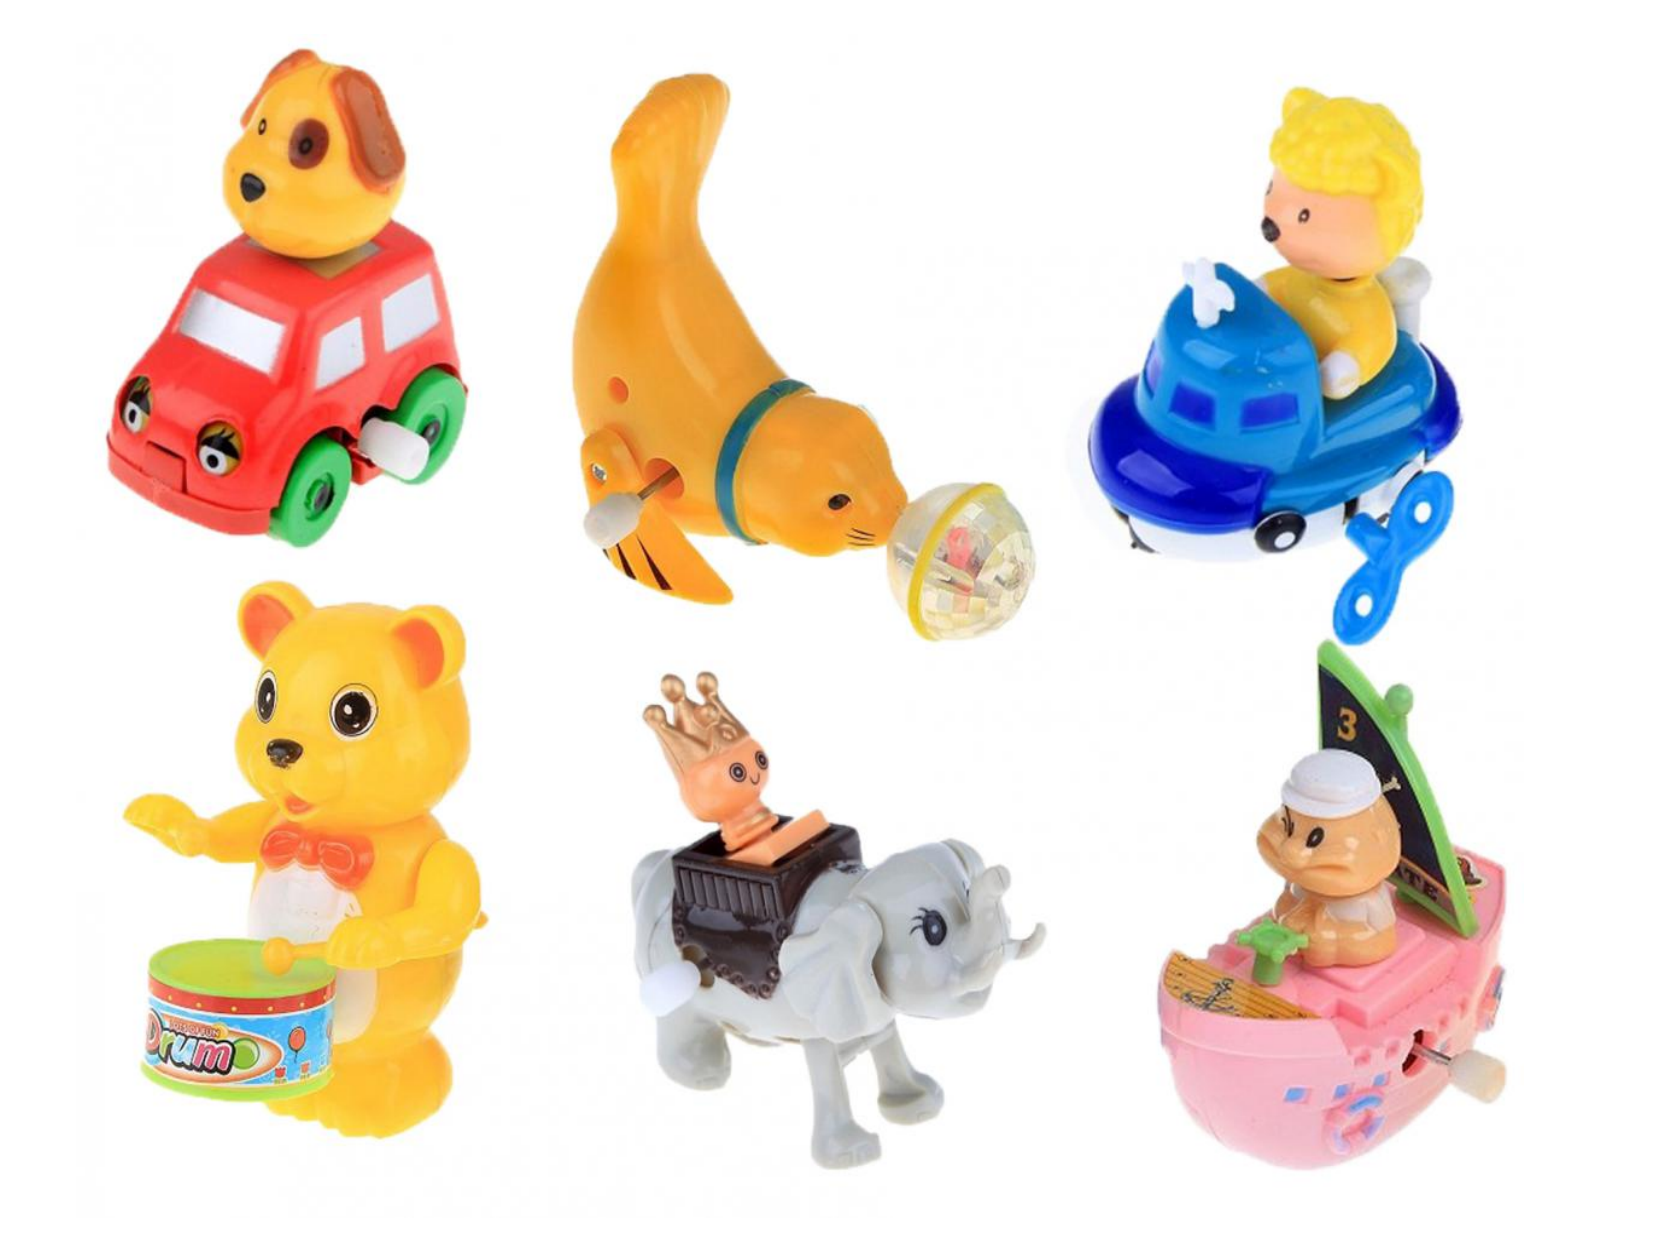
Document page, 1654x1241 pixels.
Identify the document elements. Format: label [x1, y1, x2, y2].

picture [76, 34, 1524, 1218]
